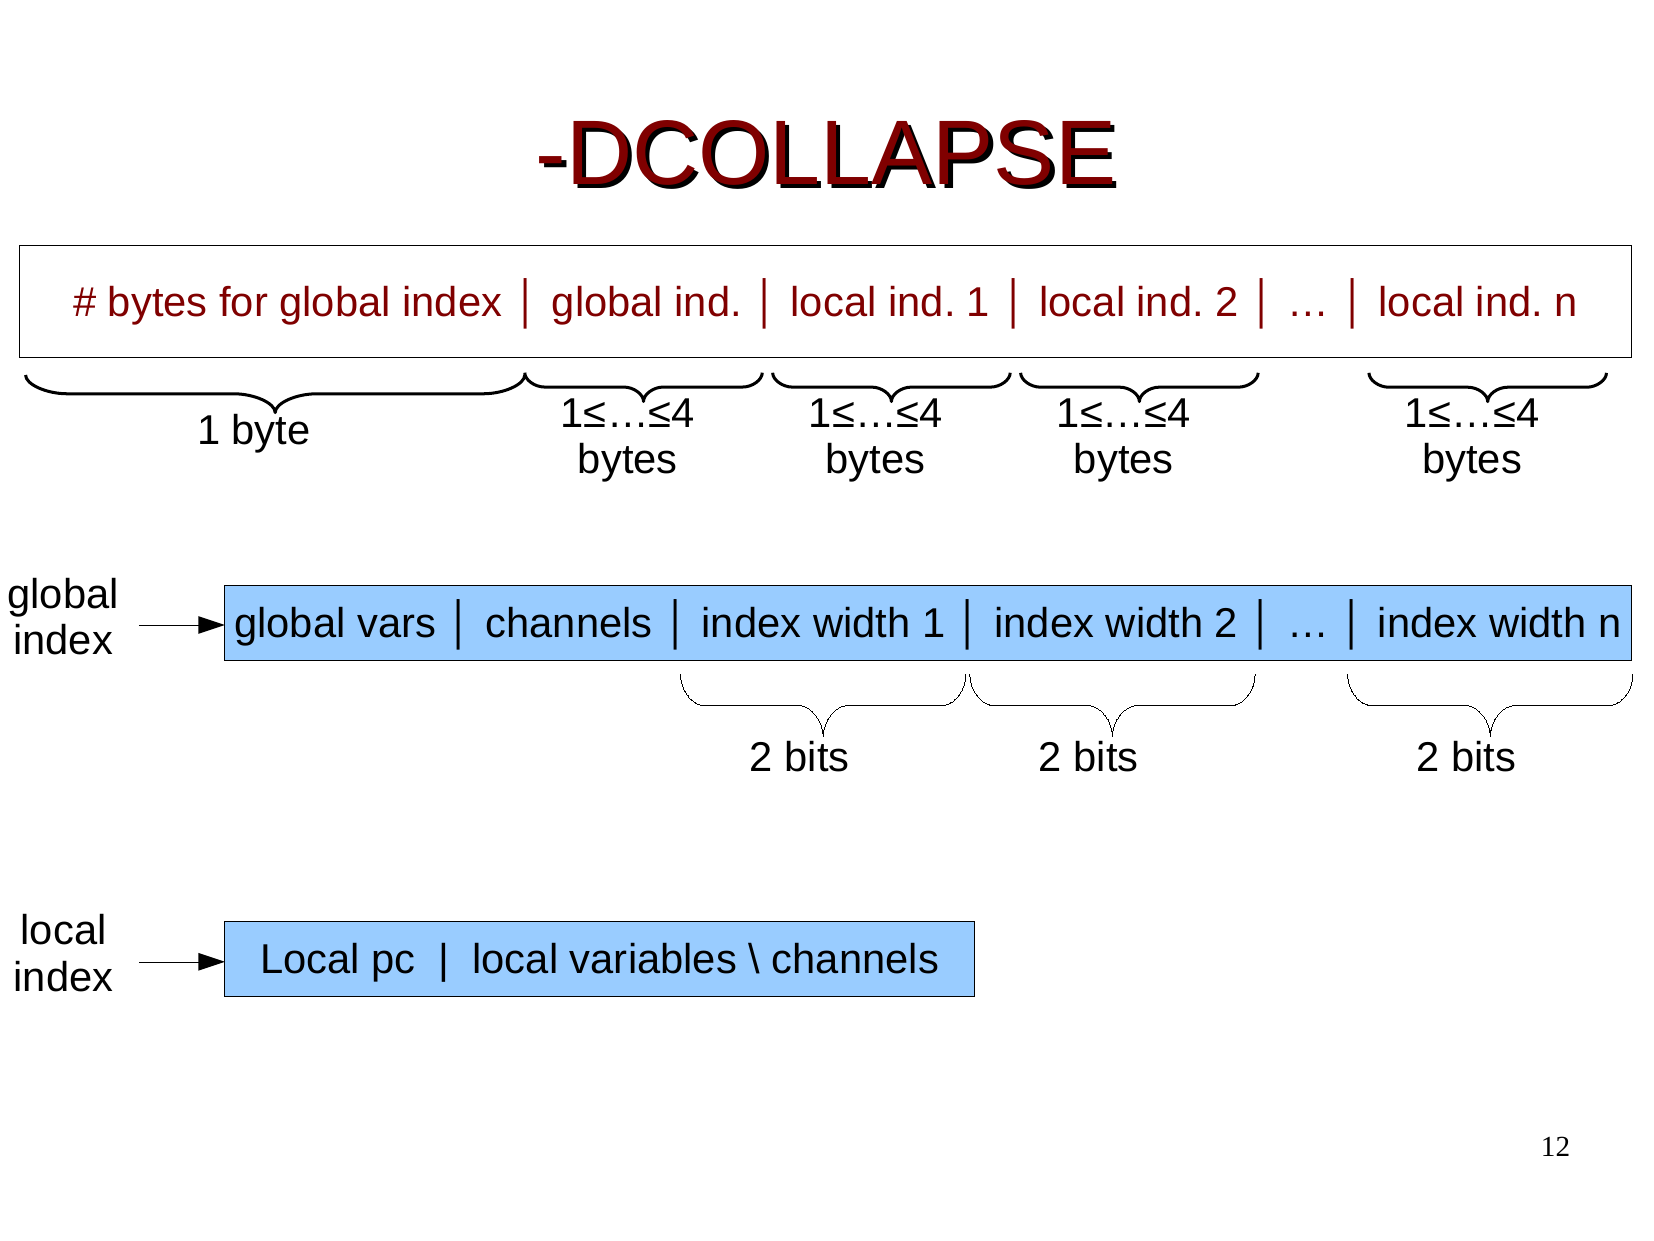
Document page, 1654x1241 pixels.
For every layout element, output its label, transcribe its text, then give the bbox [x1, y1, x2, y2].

text_box 2 bits [1039, 734, 1174, 781]
text_box 1≤…≤4 bytes [808, 389, 983, 483]
text_box 1≤…≤4 bytes [1056, 389, 1231, 483]
text_box # bytes for global index │ global ind. │ local ind. 1 │ local ind. 2 │ … │ local ind. n [19, 245, 1632, 358]
text_box 1 byte [197, 406, 311, 454]
text_box 2 bits [749, 734, 885, 781]
text_box Local pc | local variables \ channels [224, 921, 975, 997]
text_box 1≤…≤4 bytes [1405, 389, 1579, 483]
text_box 1≤…≤4 bytes [560, 389, 735, 483]
title -DCOLLAPSE [82, 49, 1571, 245]
text_box local index [13, 907, 114, 1001]
text_box 2 bits [1416, 734, 1552, 781]
text_box global vars │ channels │ index width 1 │ index width 2 │ … │ index width n [224, 585, 1632, 661]
text_box global index [7, 570, 120, 664]
